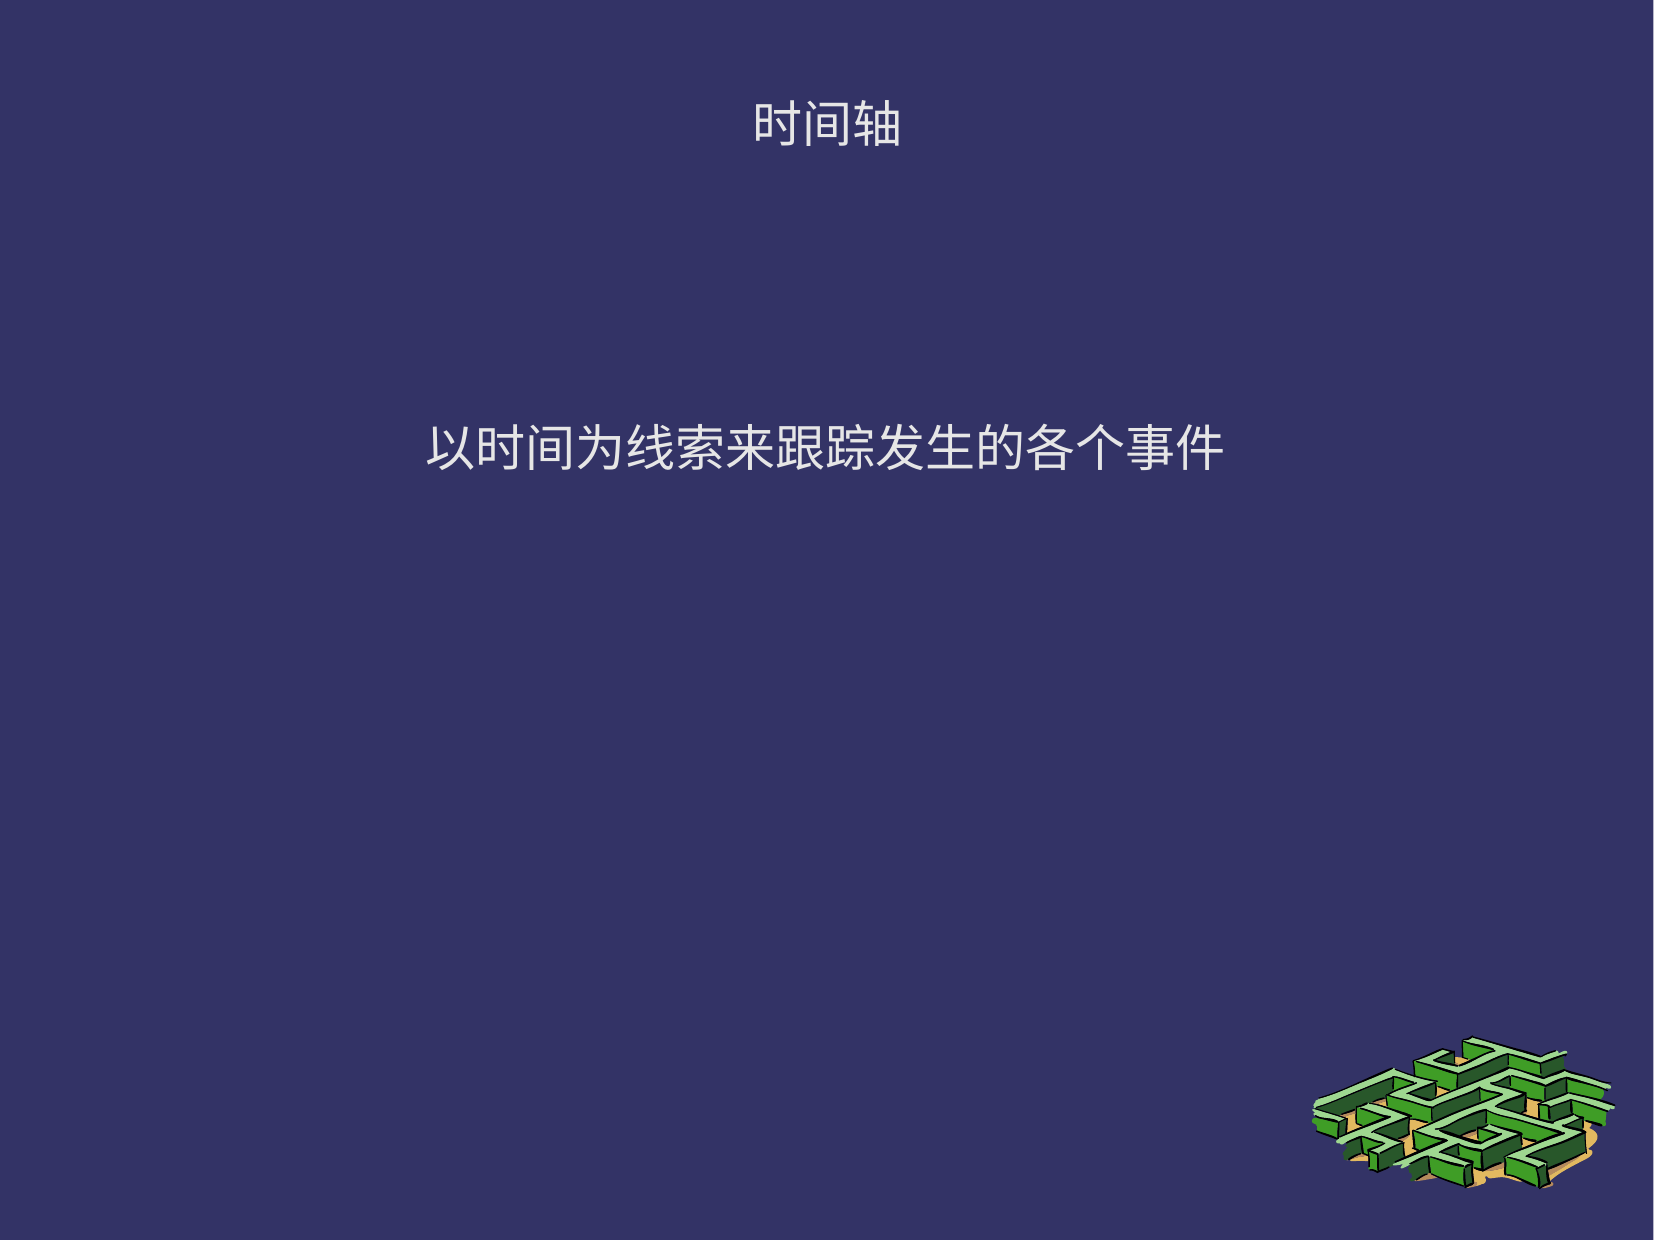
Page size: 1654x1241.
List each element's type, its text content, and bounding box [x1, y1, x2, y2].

title 时间轴 [121, 19, 1534, 227]
list 以时间为线索来跟踪发生的各个事件 [413, 413, 1570, 1147]
